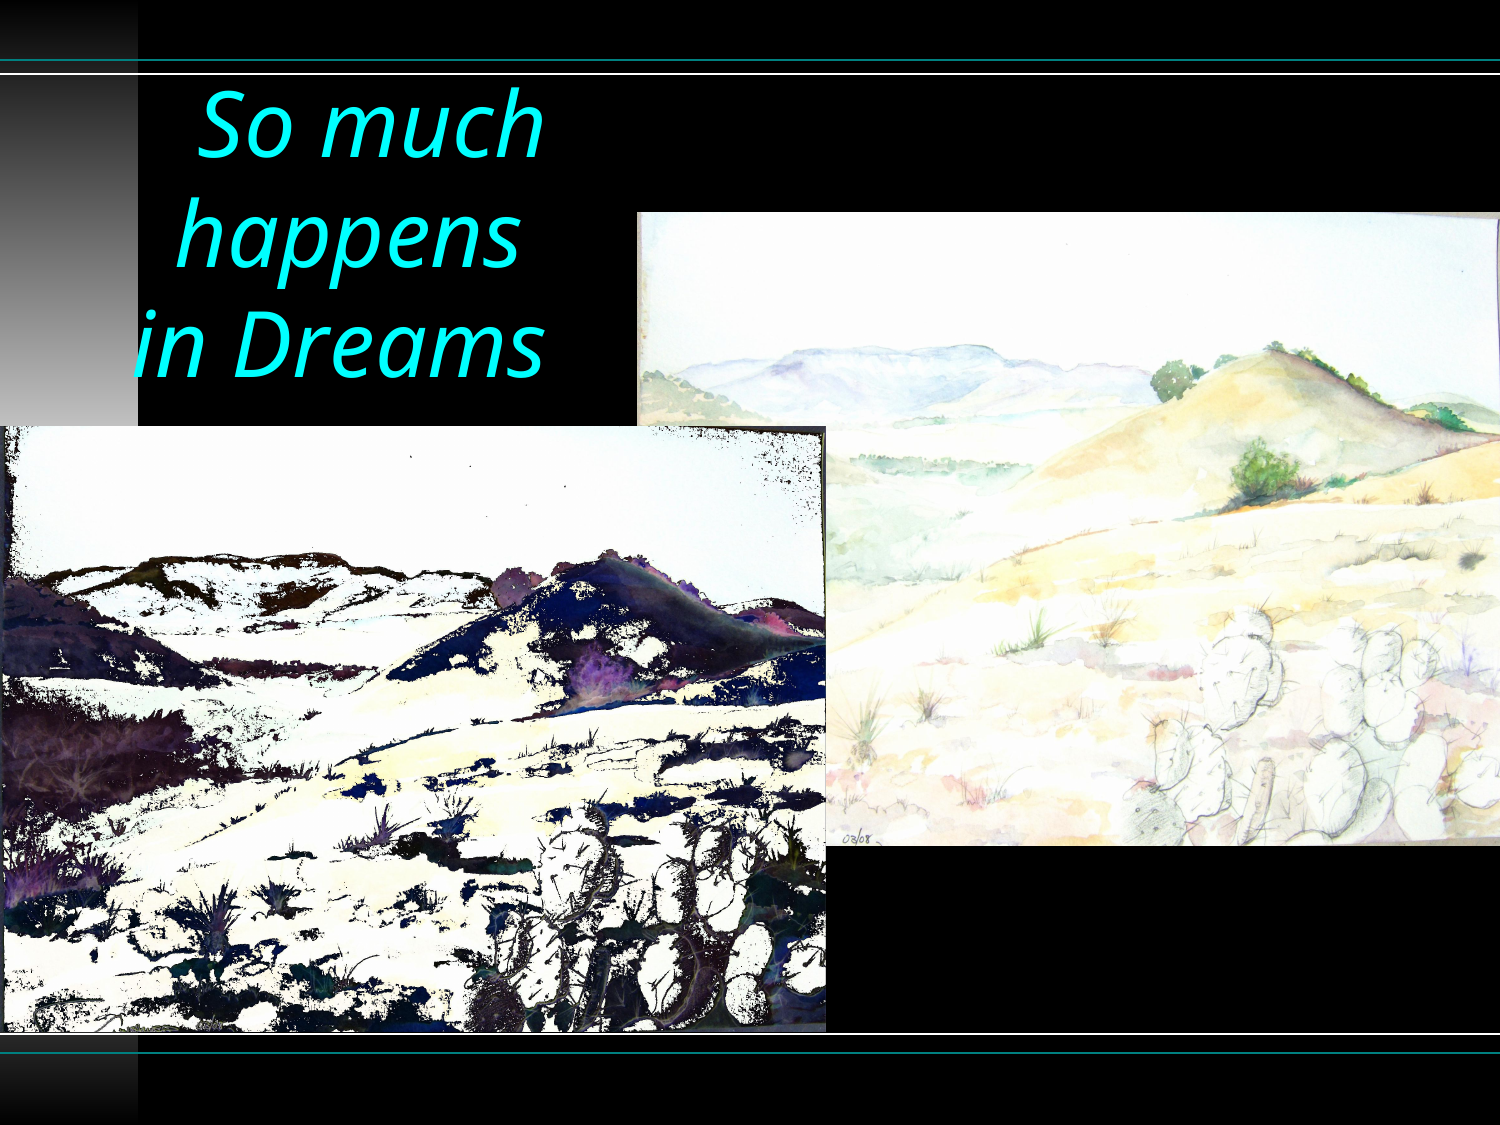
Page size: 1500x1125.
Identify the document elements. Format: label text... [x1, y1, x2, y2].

title So much happens in Dreams [0, 37, 563, 426]
picture [0, 212, 1500, 1032]
